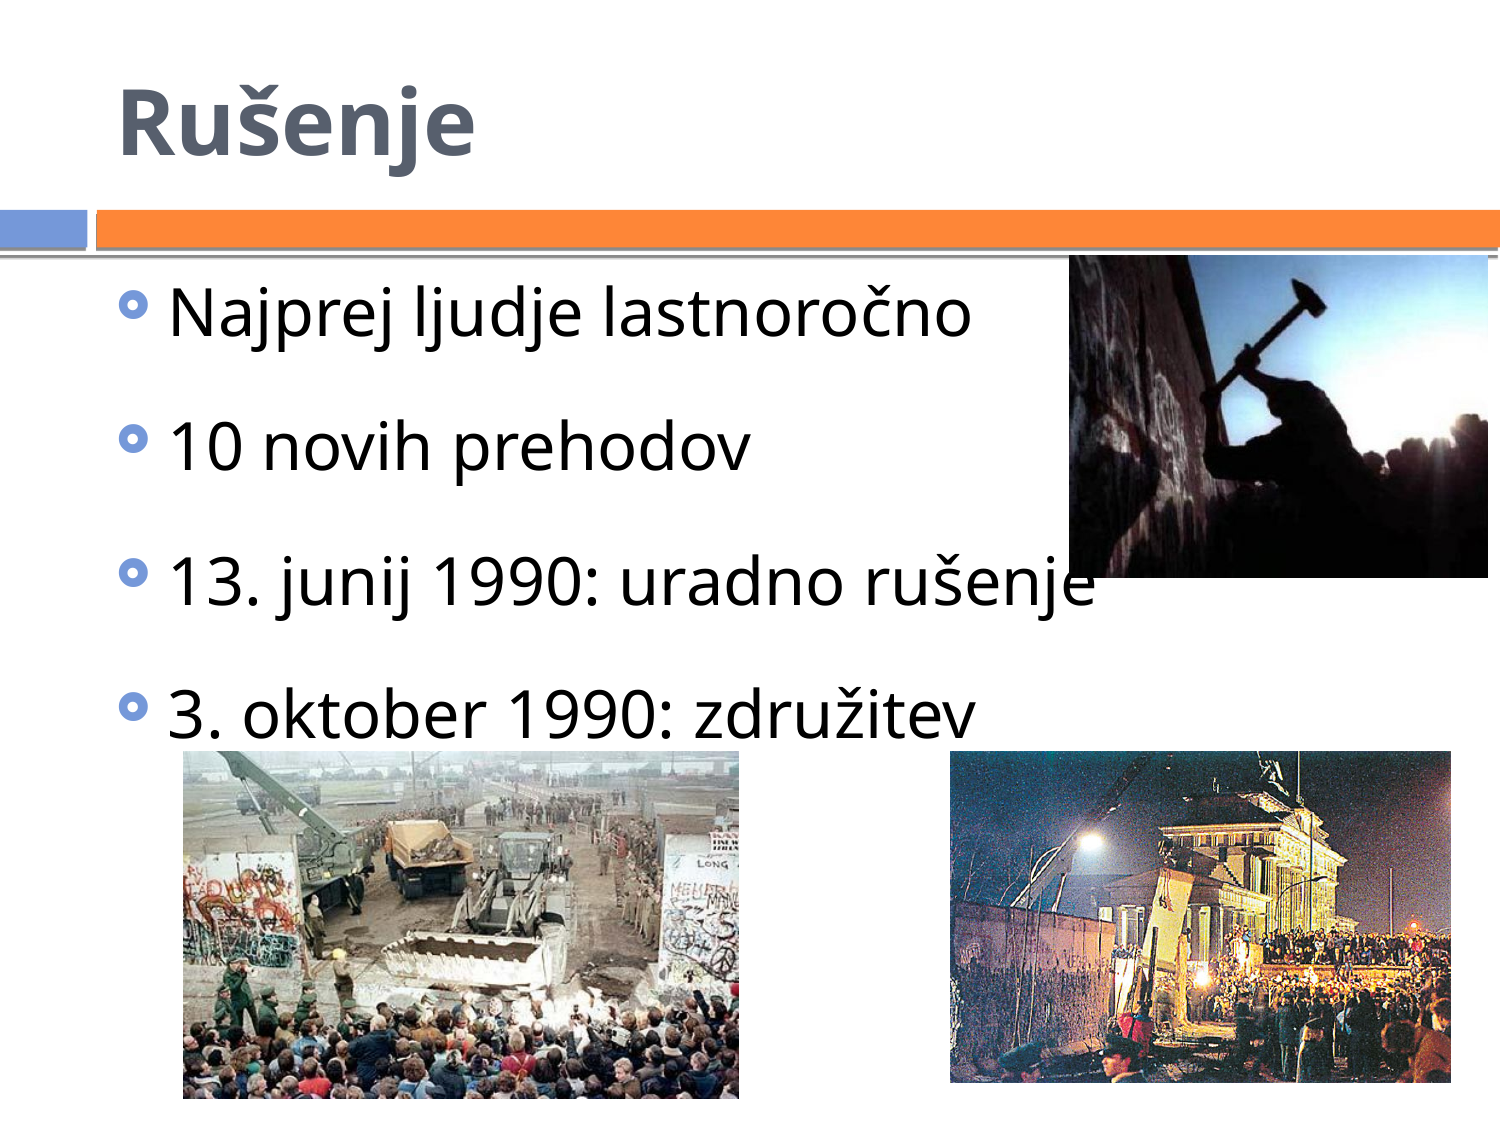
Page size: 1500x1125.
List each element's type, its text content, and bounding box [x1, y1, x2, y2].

title Rušenje [100, 37, 1438, 200]
picture [1069, 255, 1488, 578]
list Najprej ljudje lastnoročno 10 novih prehodov 13. junij 1990: uradno rušenje 3. oktober 1990: združitev [100, 262, 1438, 1000]
picture [950, 751, 1451, 1083]
picture [183, 751, 739, 1099]
